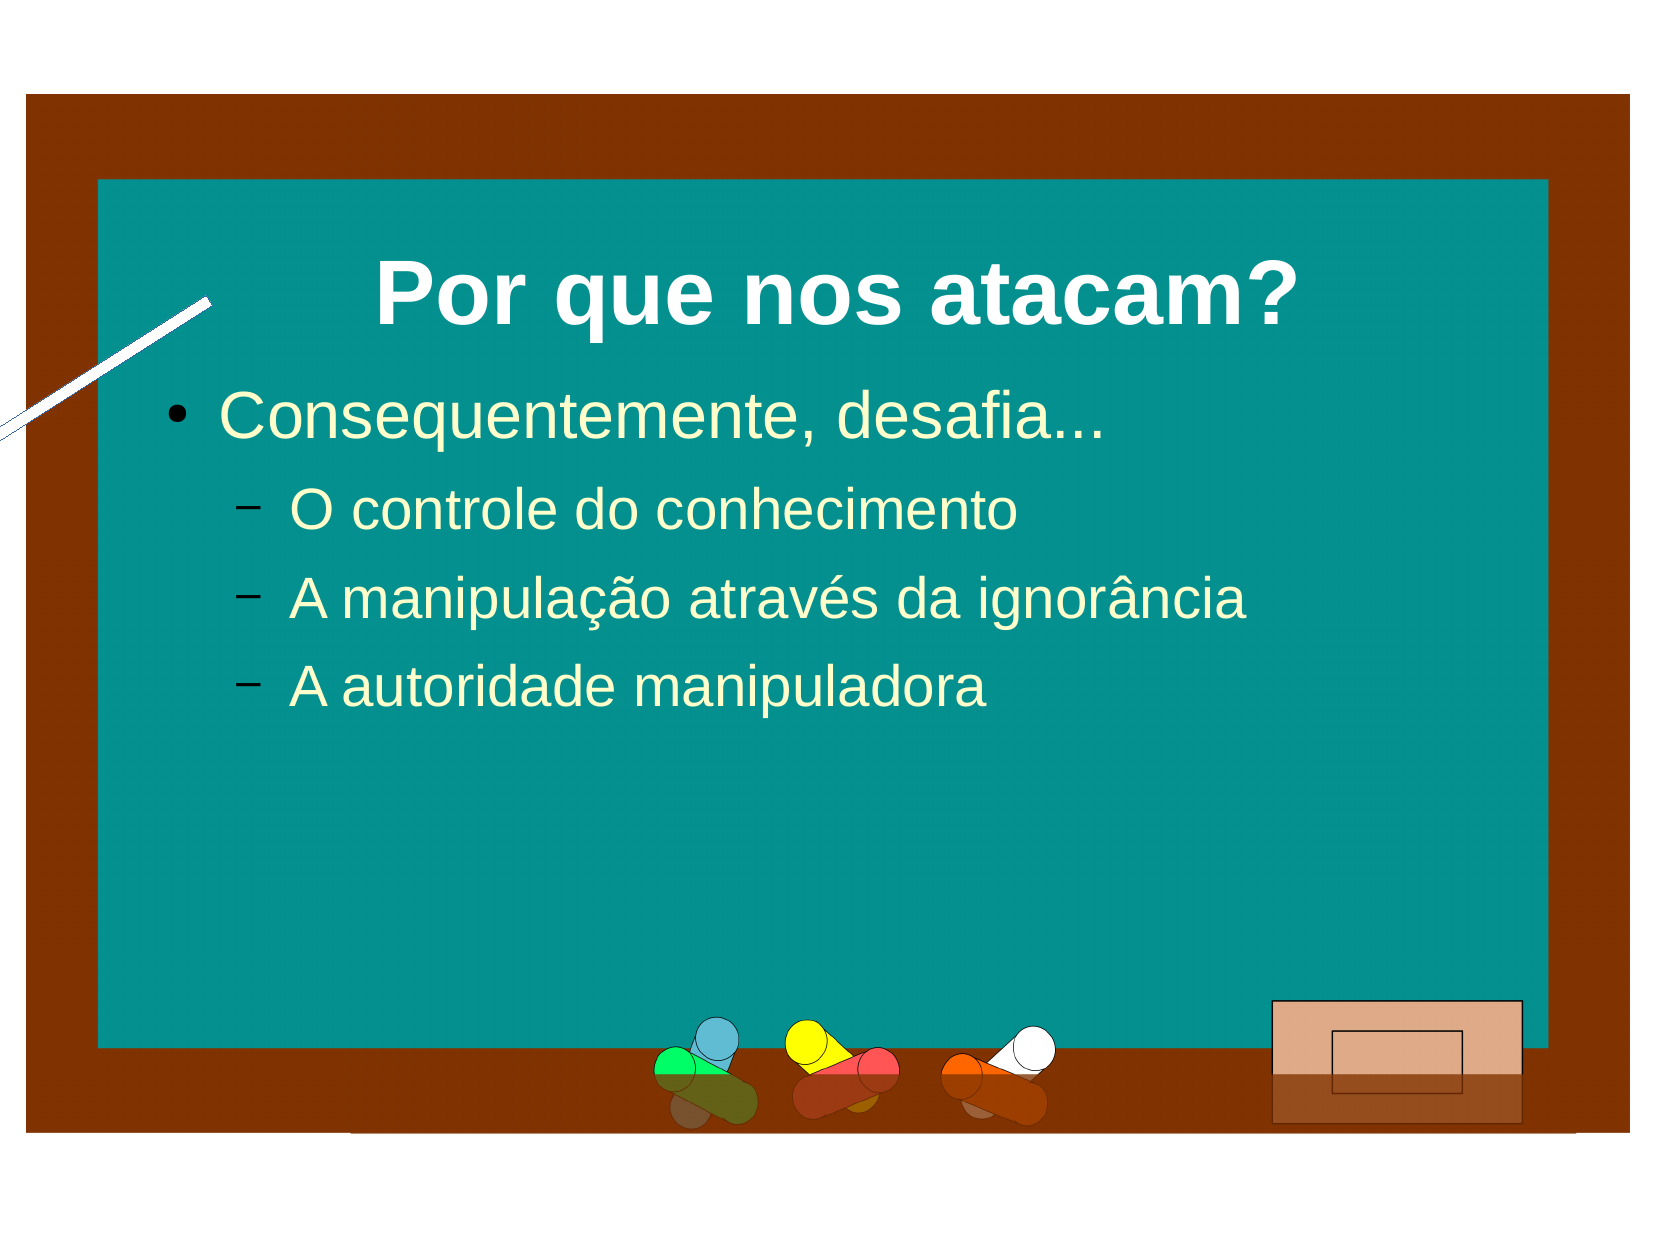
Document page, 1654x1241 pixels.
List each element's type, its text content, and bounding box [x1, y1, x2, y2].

picture [26, 94, 1630, 1134]
text_box [0, 295, 213, 441]
list Consequentemente, desafia... O controle do conhecimento A manipulação através da ignorância A autoridade manipuladora [147, 378, 1382, 1098]
title Por que nos atacam? [94, 188, 1583, 397]
